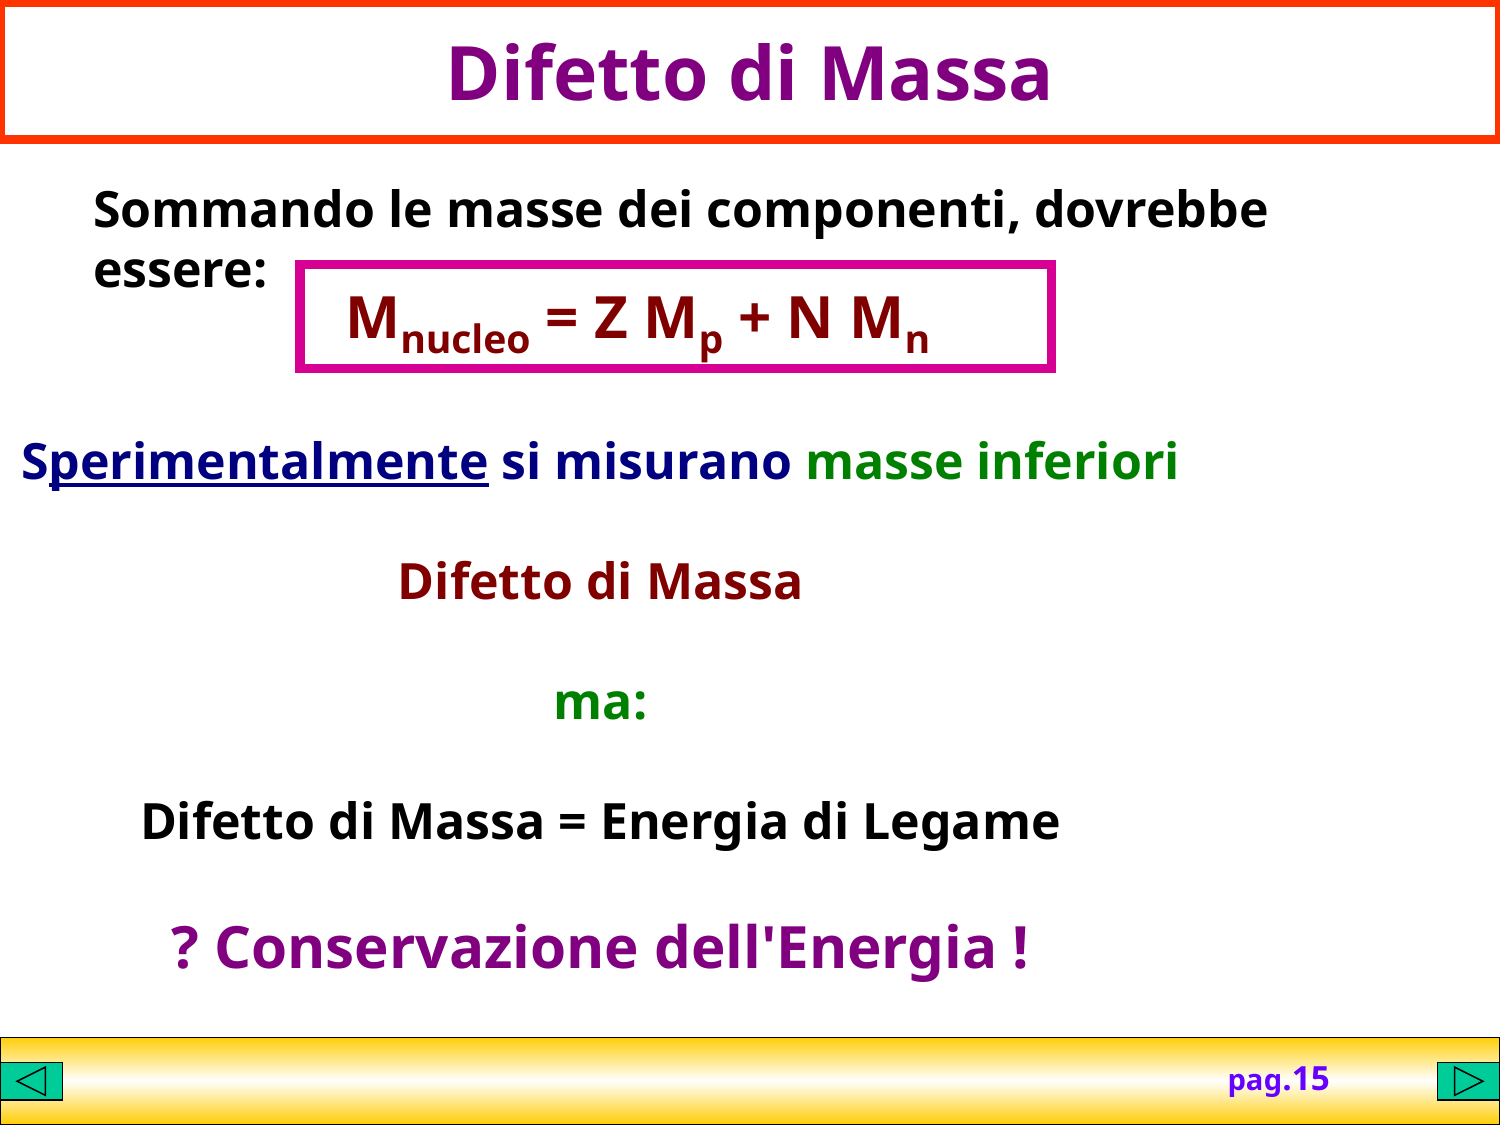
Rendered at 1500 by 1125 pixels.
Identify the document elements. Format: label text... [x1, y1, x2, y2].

title Difetto di Massa [0, 2, 1500, 140]
text_box Sperimentalmente si misurano masse inferiori Difetto di Massa ma: Difetto di Massa = Energia di Legame ? Conservazione dell'Energia ! [5, 422, 1495, 988]
text_box Sommando le masse dei componenti, dovrebbe essere: [78, 169, 1426, 245]
text_box Mnucleo = Z Mp + N Mn [300, 264, 1052, 369]
